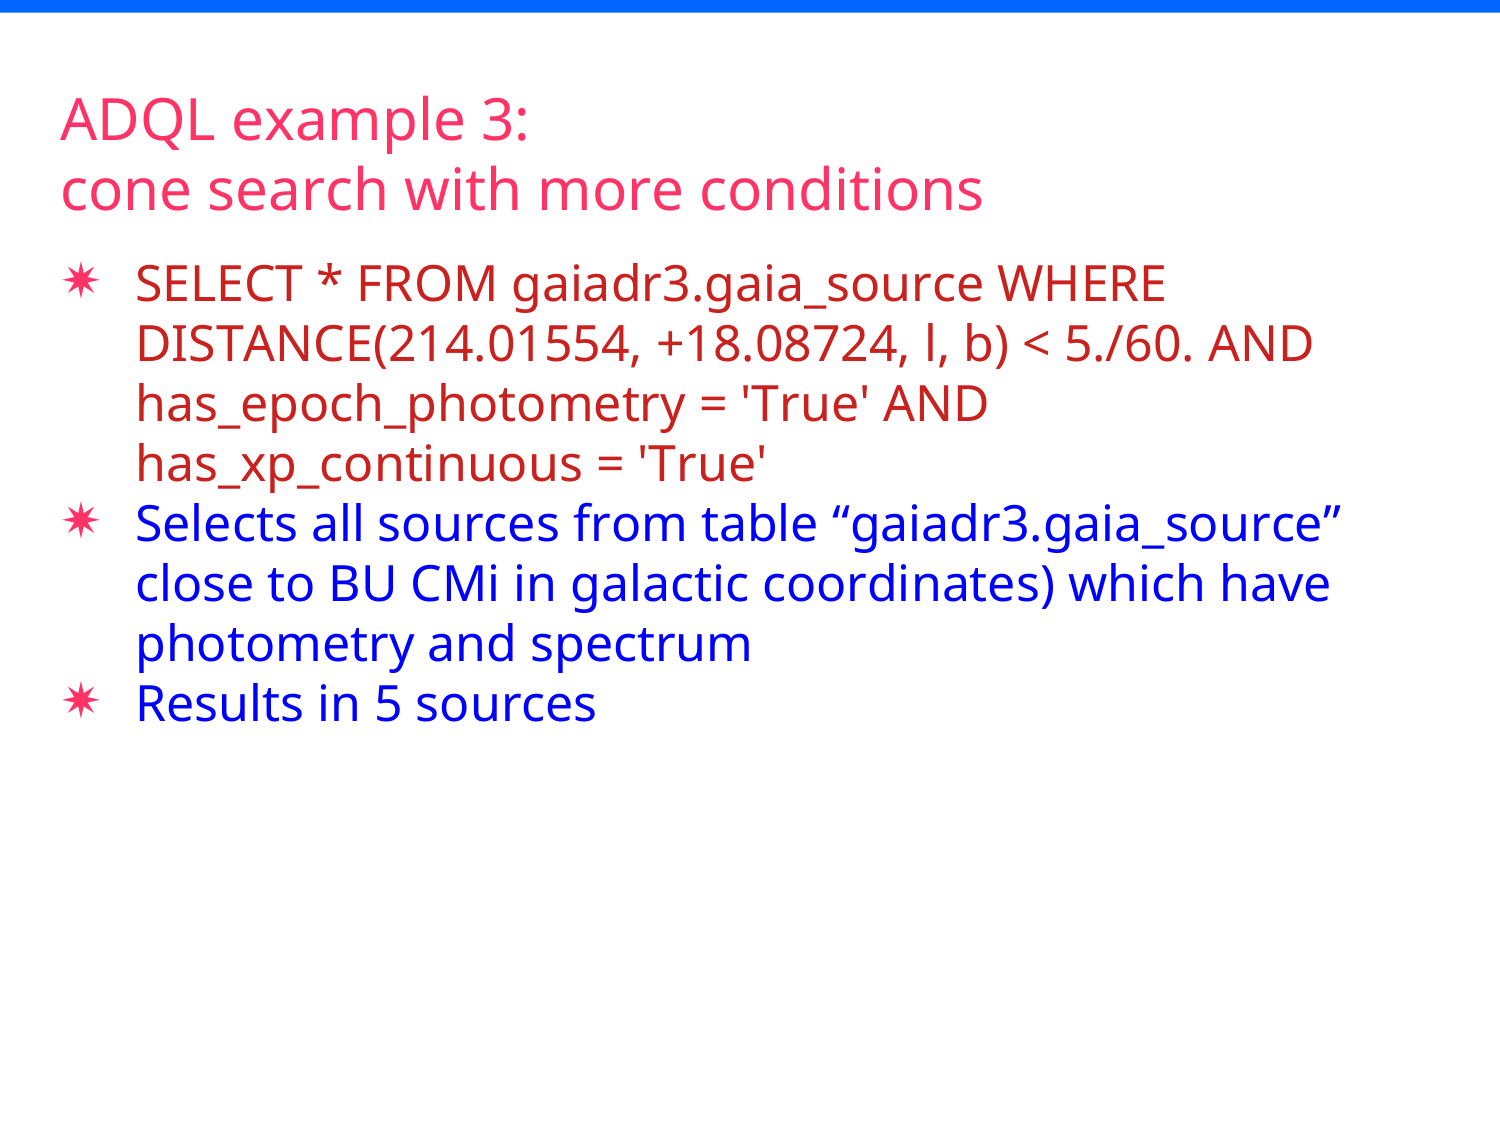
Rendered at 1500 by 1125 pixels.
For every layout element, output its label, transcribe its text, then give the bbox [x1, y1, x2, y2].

text_box ADQL example 3: cone search with more conditions [45, 75, 1163, 230]
text_box SELECT * FROM gaiadr3.gaia_source WHERE DISTANCE(214.01554, +18.08724, l, b) < 5./60. AND has_epoch_photometry = 'True' AND has_xp_continuous = 'True' Selects all sources from table “gaiadr3.gaia_source” close to BU CMi in galactic coordinates) which have photometry and spectrum Results in 5 sources [45, 184, 1463, 1088]
